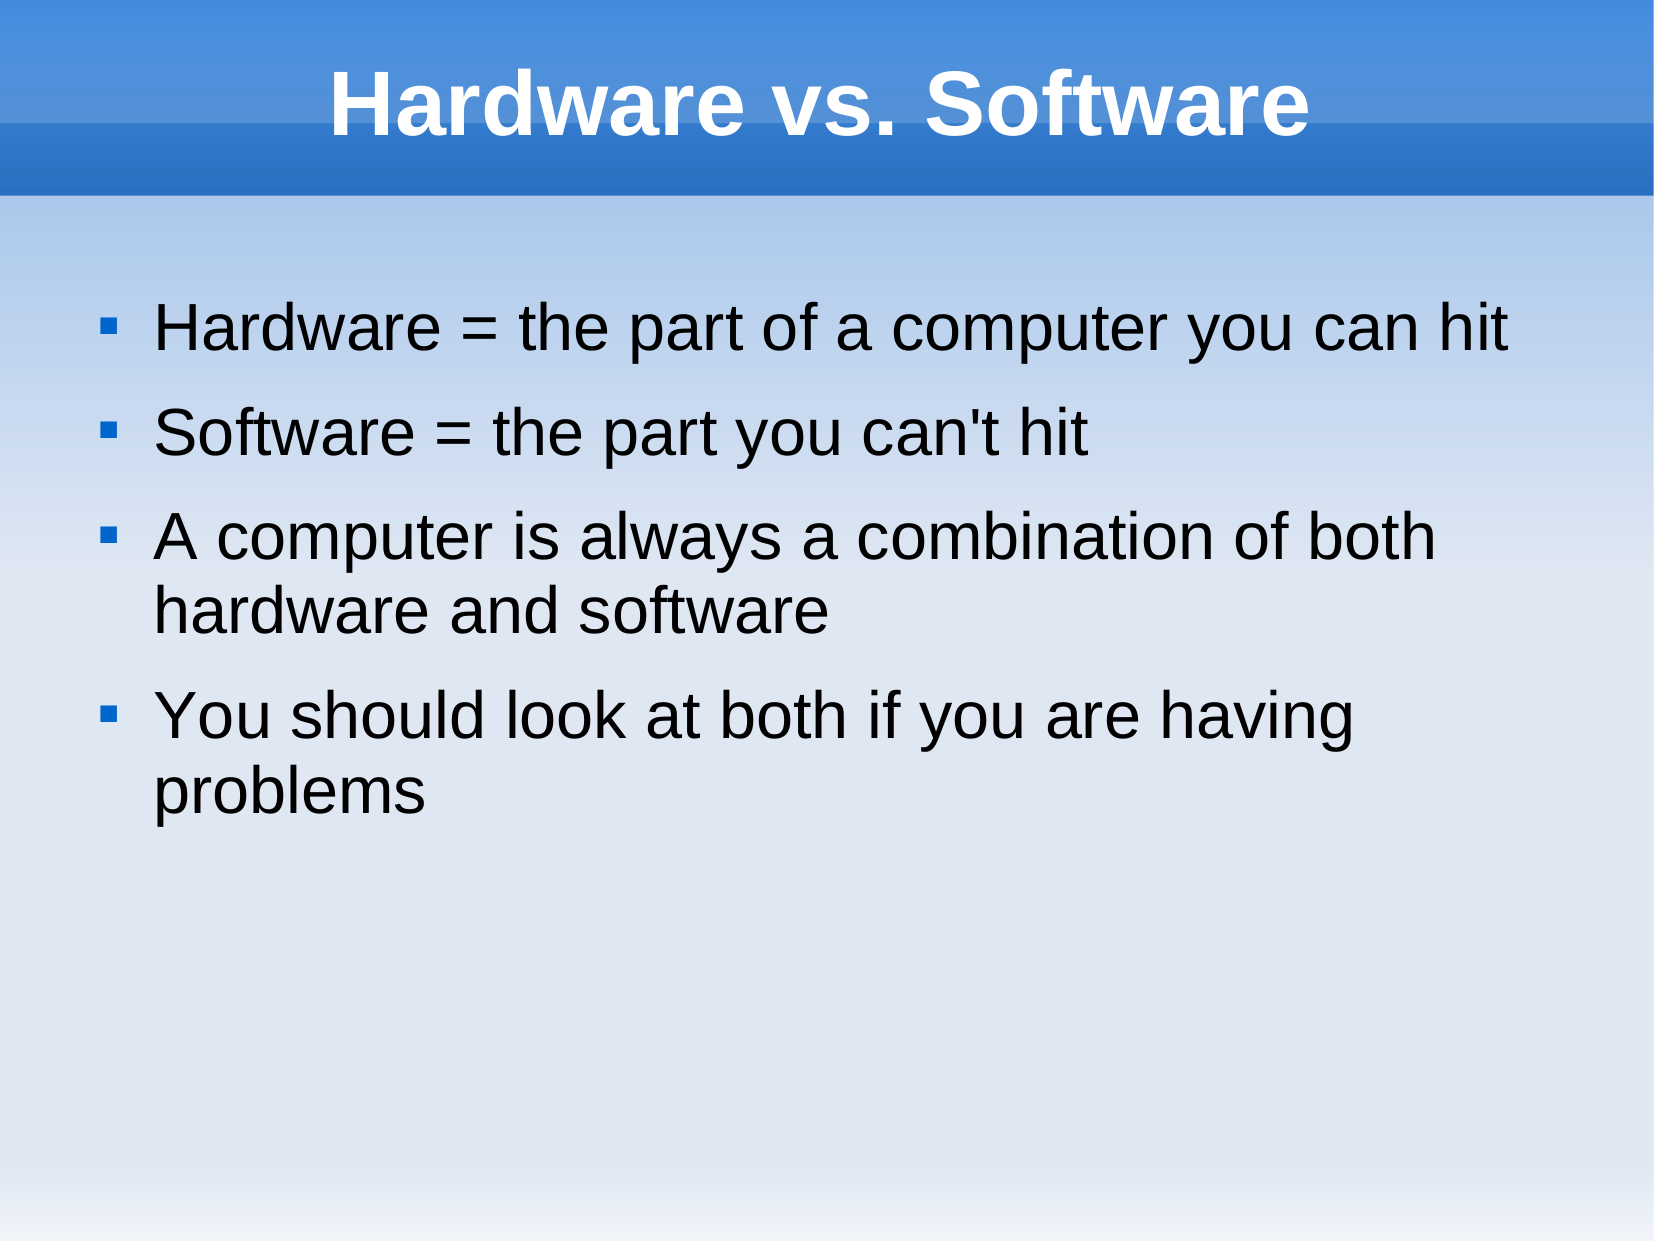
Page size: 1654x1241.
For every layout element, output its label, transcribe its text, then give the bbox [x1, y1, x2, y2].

title Hardware vs. Software [76, 0, 1565, 208]
picture [0, 0, 1654, 1241]
list Hardware = the part of a computer you can hit Software = the part you can't hit A computer is always a combination of both hardware and software You should look at both if you are having problems [82, 290, 1571, 1109]
